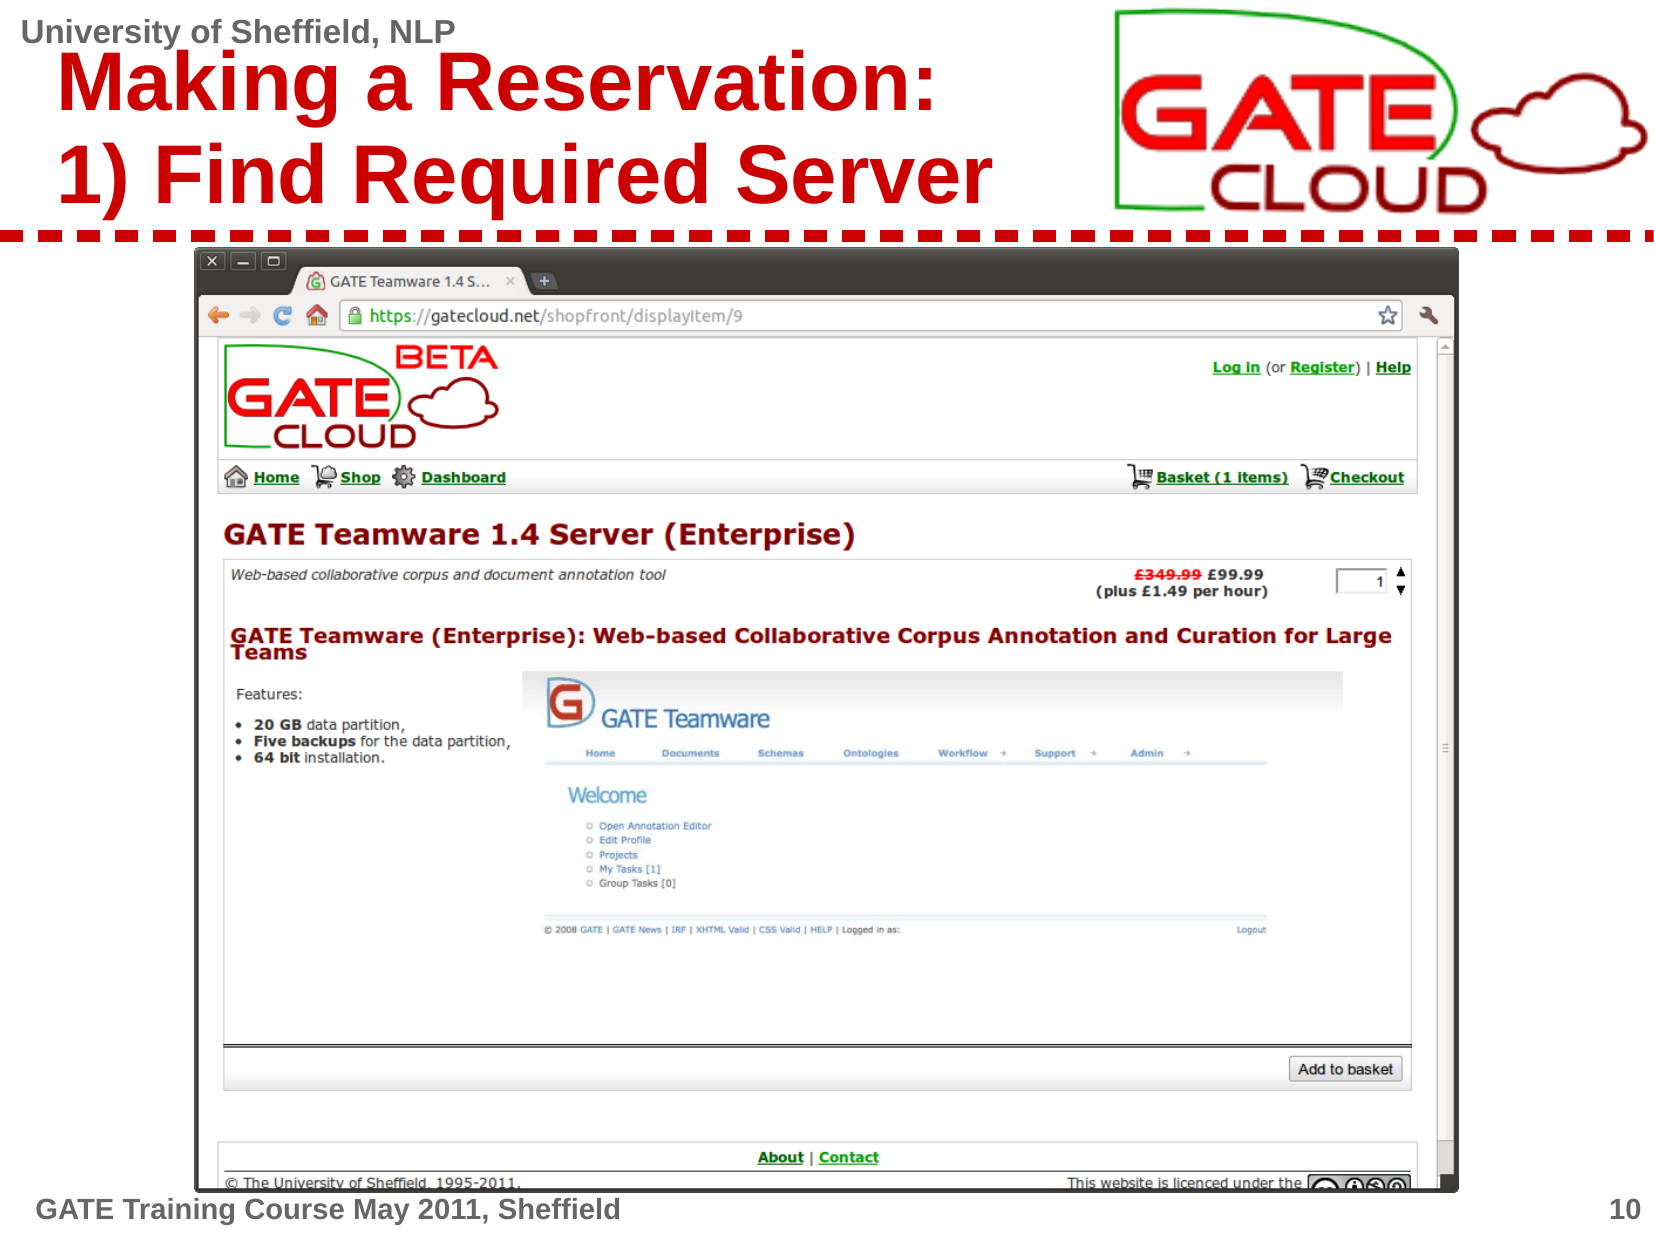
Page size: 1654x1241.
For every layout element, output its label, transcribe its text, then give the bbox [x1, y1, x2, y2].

title Making a Reservation: 1) Find Required Server [56, 35, 1120, 222]
picture [1110, 5, 1654, 223]
picture [194, 247, 1459, 1193]
